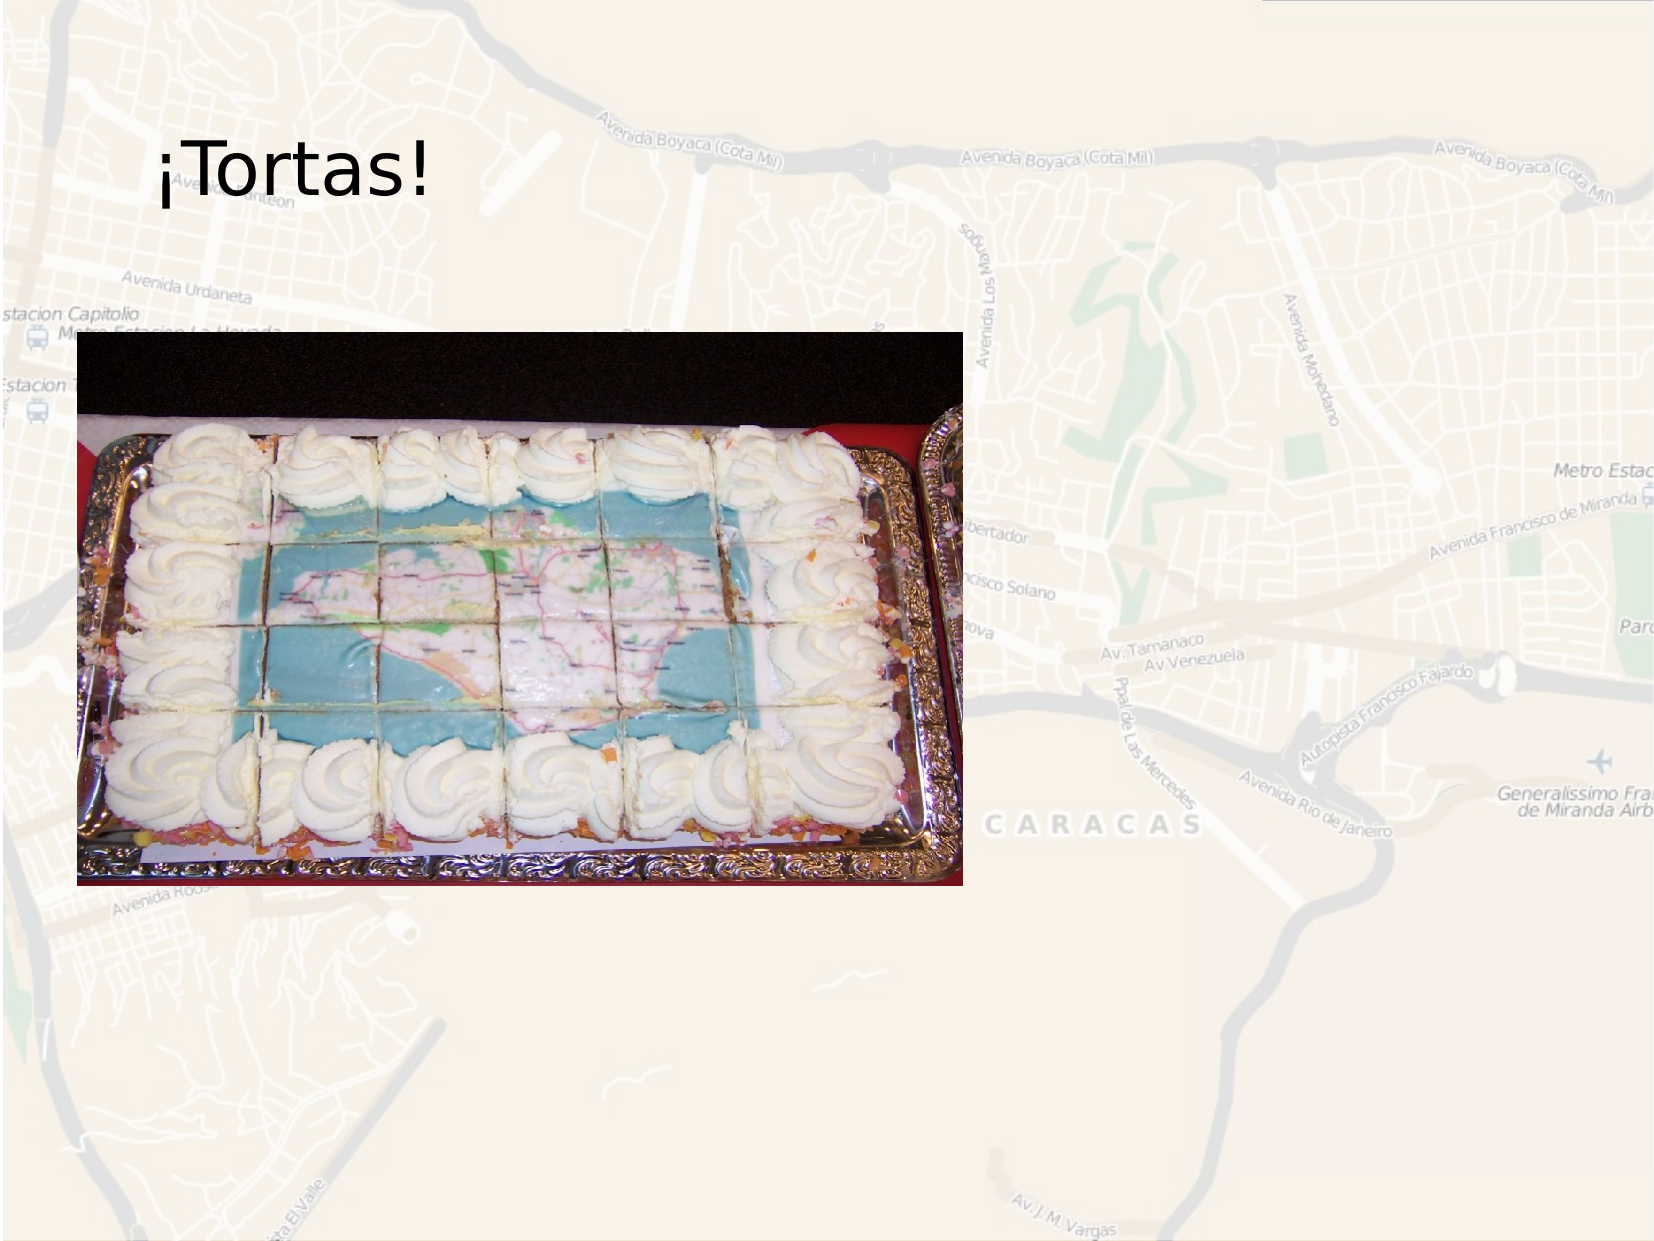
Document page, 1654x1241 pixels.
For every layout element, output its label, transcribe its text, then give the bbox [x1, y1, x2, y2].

text_box ¡Tortas! [136, 118, 1270, 221]
picture [77, 332, 963, 886]
